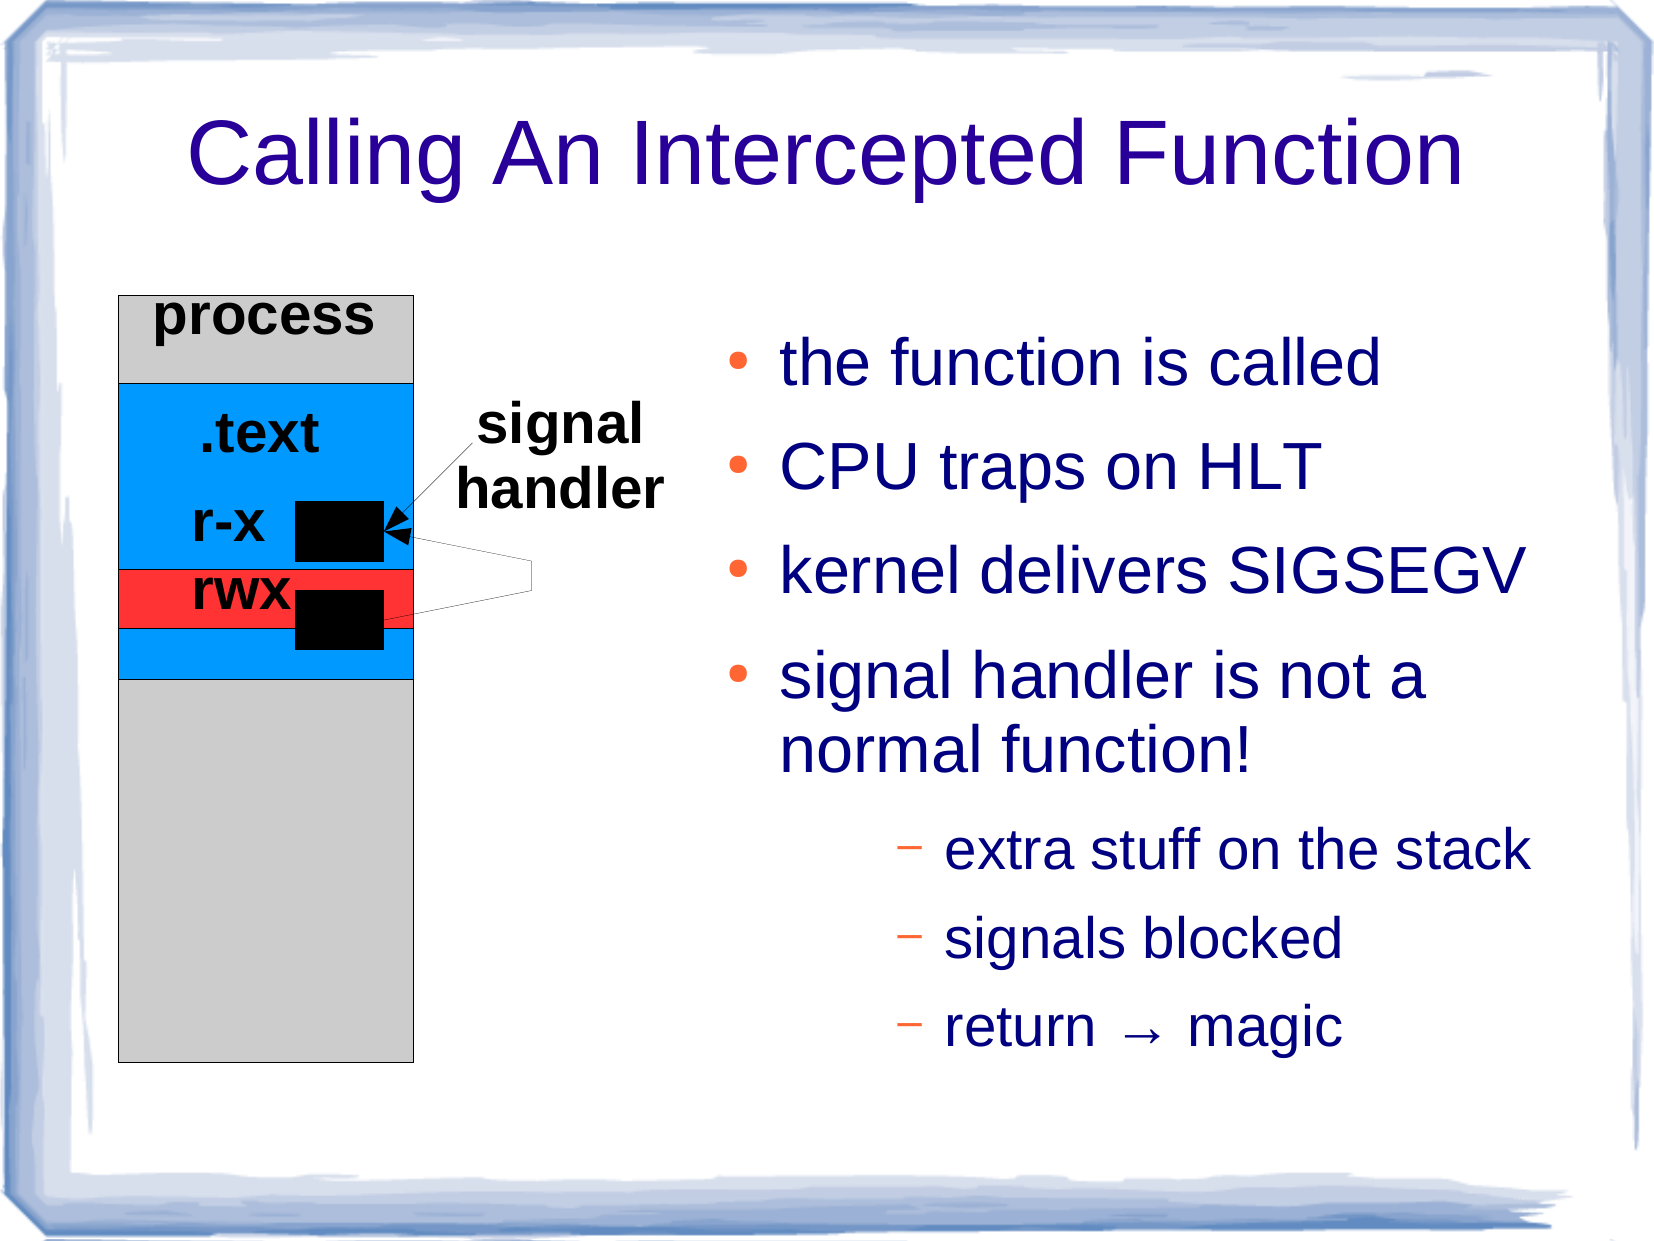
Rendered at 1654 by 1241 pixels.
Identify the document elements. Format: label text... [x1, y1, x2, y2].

text_box .text [184, 392, 335, 473]
list the function is called CPU traps on HLT kernel delivers SIGSEGV signal handler is not a normal function! extra stuff on the stack signals blocked return → magic [708, 324, 1572, 1129]
title Calling An Intercepted Function [82, 49, 1571, 257]
text_box r-x [177, 481, 282, 562]
text_box [118, 295, 414, 1063]
text_box signal handler [440, 383, 681, 532]
text_box rwx [177, 548, 308, 629]
picture [0, 0, 1654, 1241]
text_box process [138, 274, 392, 355]
